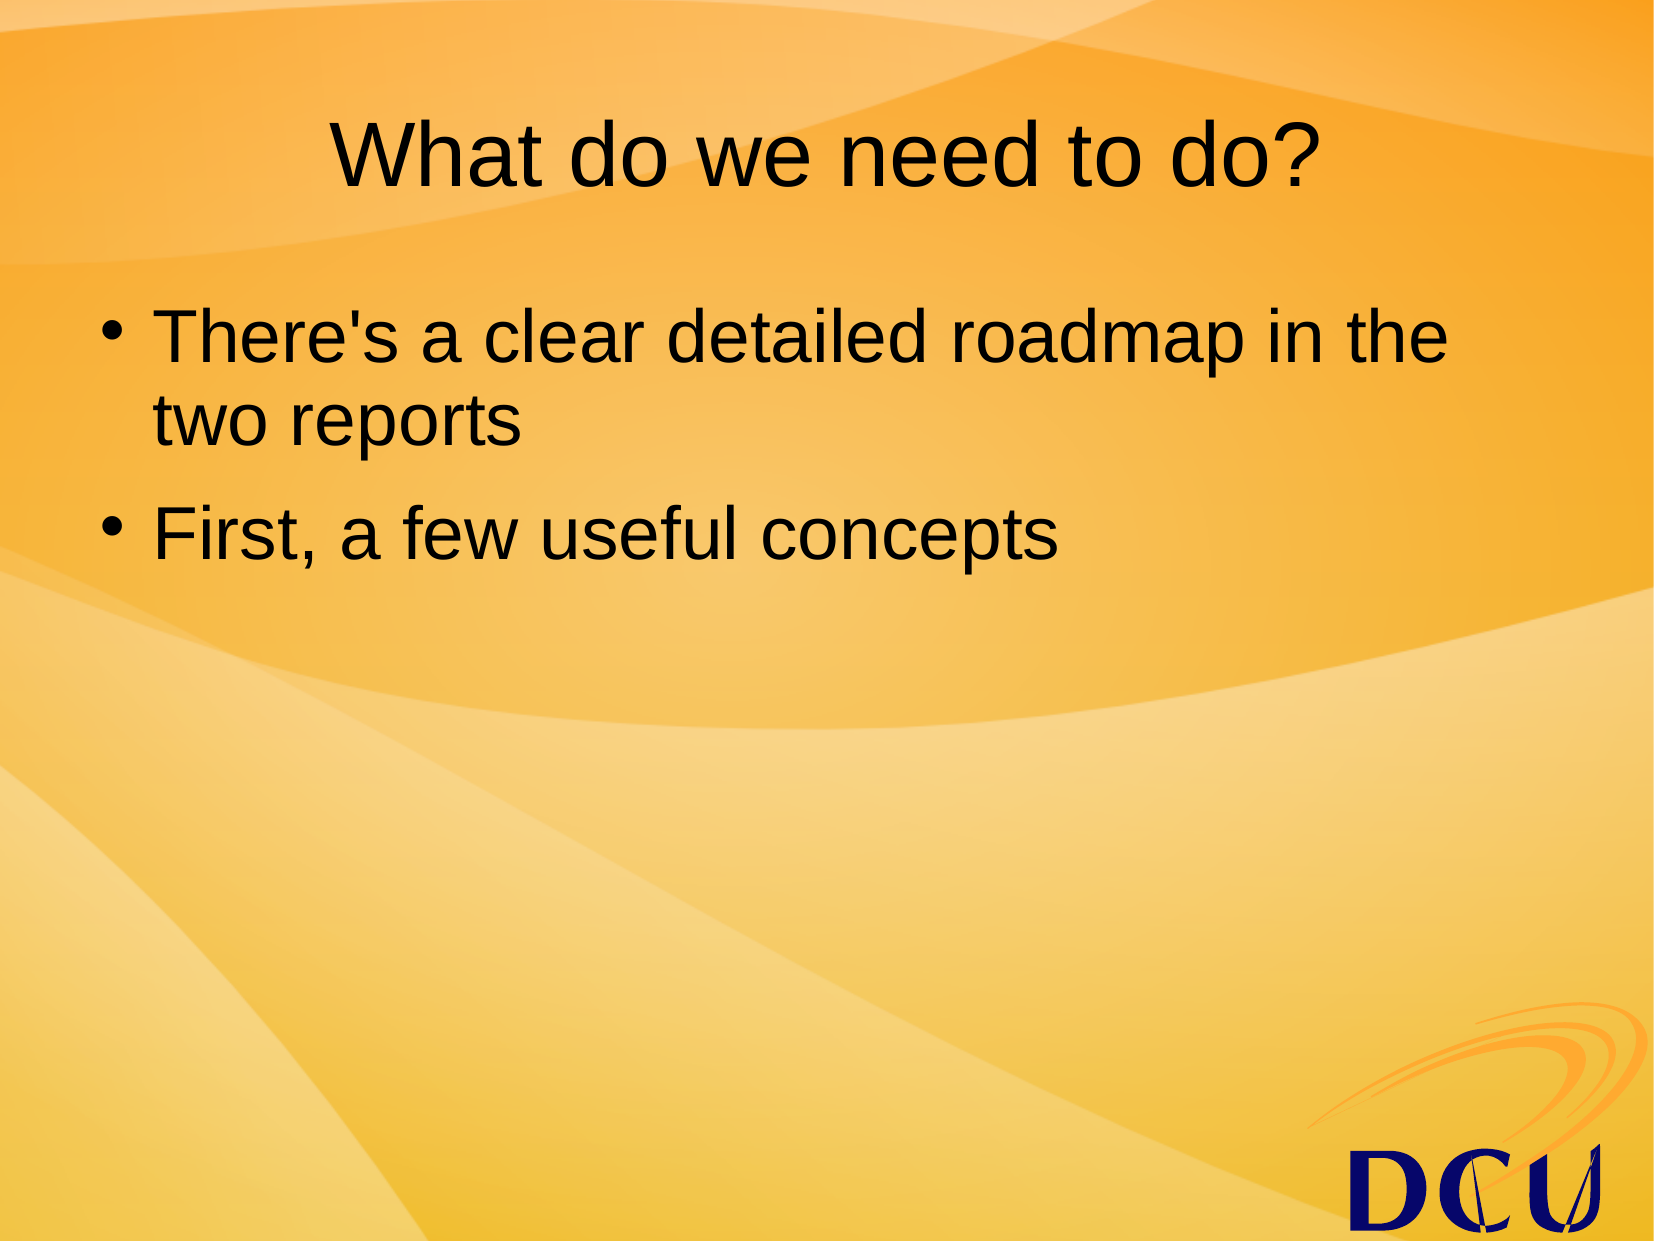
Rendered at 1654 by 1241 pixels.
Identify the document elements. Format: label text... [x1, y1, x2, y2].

list There's a clear detailed roadmap in the two reports First, a few useful concepts [82, 290, 1571, 1109]
picture [0, 0, 1654, 1241]
title What do we need to do? [82, 49, 1571, 257]
